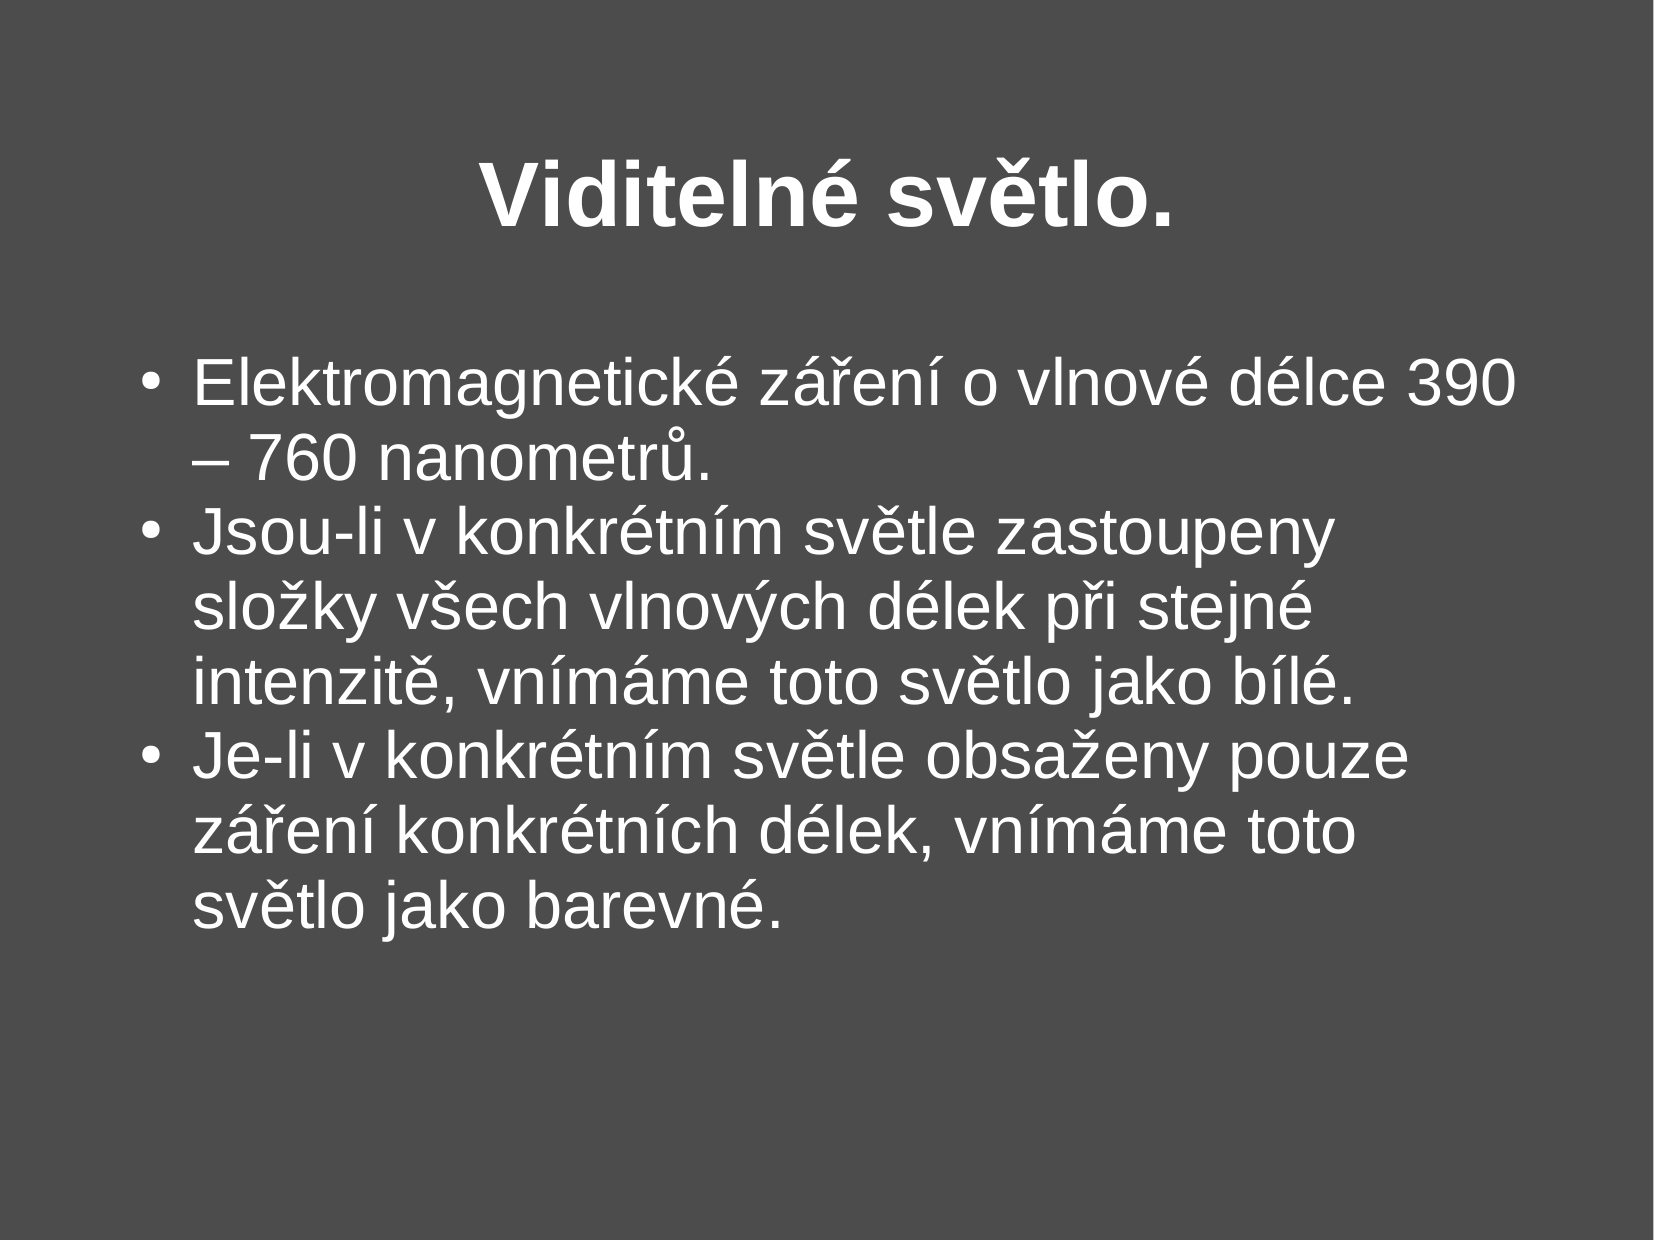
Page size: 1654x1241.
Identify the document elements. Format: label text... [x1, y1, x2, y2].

list Elektromagnetické záření o vlnové délce 390 – 760 nanometrů. Jsou-li v konkrétním světle zastoupeny složky všech vlnových délek při stejné intenzitě, vnímáme toto světlo jako bílé. Je-li v konkrétním světle obsaženy pouze záření konkrétních délek, vnímáme toto světlo jako barevné. [121, 344, 1534, 1112]
title Viditelné světlo. [121, 91, 1534, 299]
